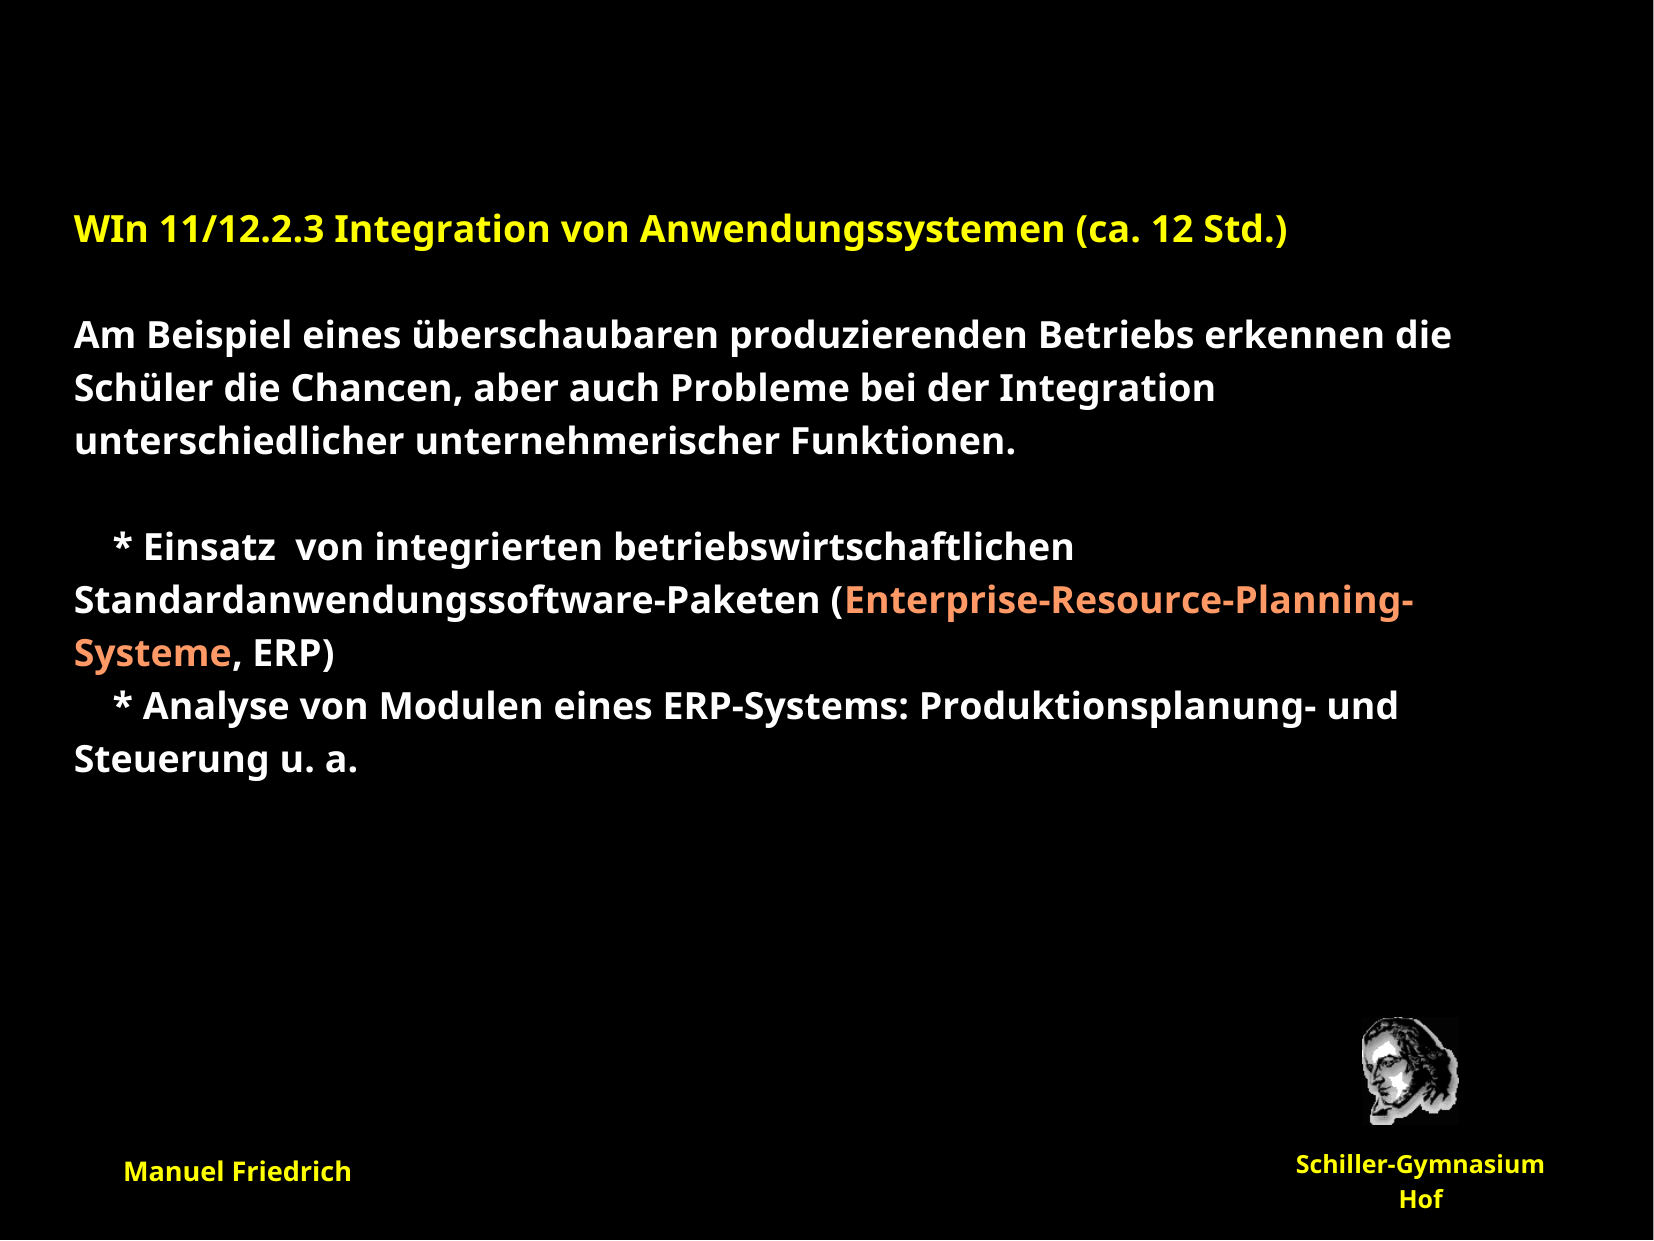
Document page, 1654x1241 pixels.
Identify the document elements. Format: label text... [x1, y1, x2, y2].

text_box WIn 11/12.2.3 Integration von Anwendungssystemen (ca. 12 Std.) Am Beispiel eines überschaubaren produzierenden Betriebs erkennen die Schüler die Chancen, aber auch Probleme bei der Integration unterschiedlicher unternehmerischer Funktionen. * Einsatz von integrierten betriebswirtschaftlichen Standardanwendungssoftware-Paketen (Enterprise-Resource-Planning-Systeme, ERP) * Analyse von Modulen eines ERP-Systems: Produktionsplanung- und Steuerung u. a. [59, 147, 1536, 1071]
text_box Manuel Friedrich [123, 1151, 353, 1191]
picture [1362, 1071, 1459, 1126]
text_box Schiller-Gymnasium Hof [1295, 1145, 1546, 1216]
